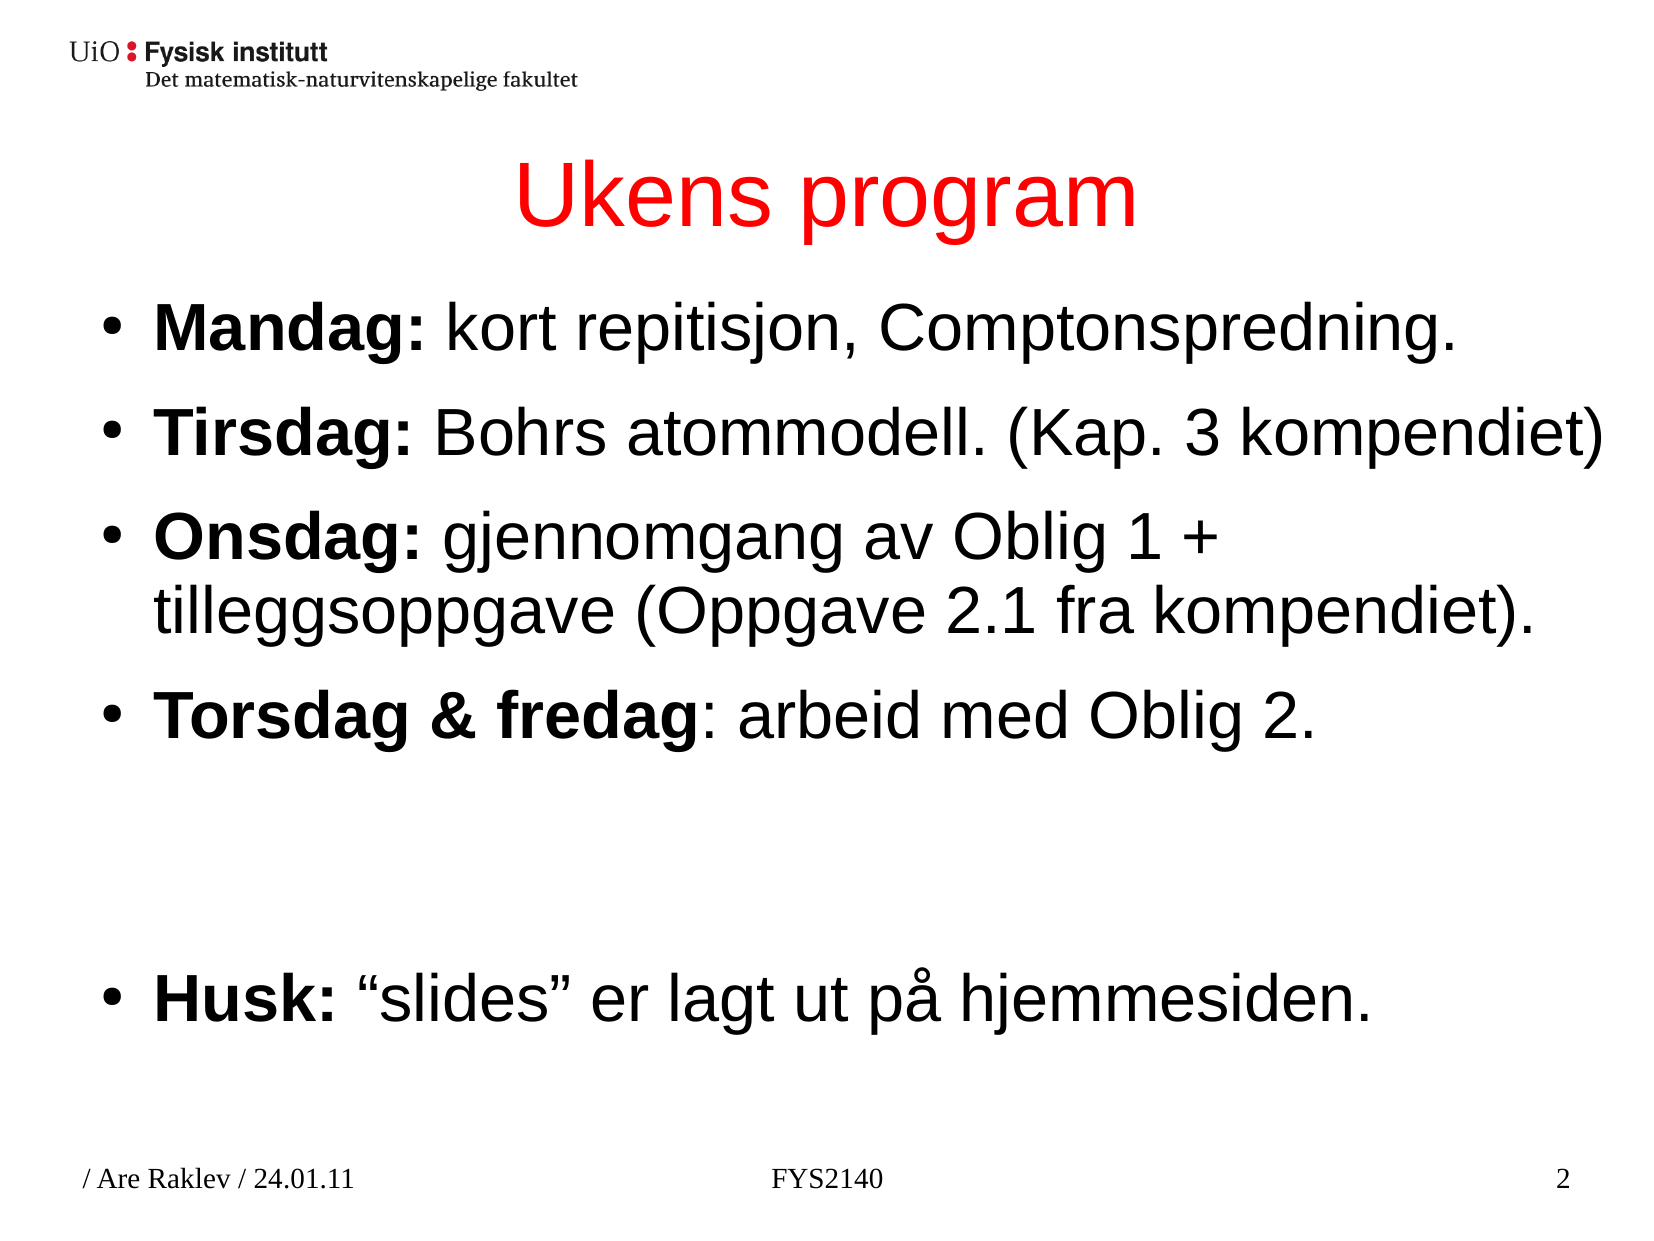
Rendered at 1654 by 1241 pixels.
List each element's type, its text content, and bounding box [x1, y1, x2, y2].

list Mandag: kort repitisjon, Comptonspredning. Tirsdag: Bohrs atommodell. (Kap. 3 kompendiet) Onsdag: gjennomgang av Oblig 1 + tilleggsoppgave (Oppgave 2.1 fra kompendiet). Torsdag & fredag: arbeid med Oblig 2. Husk: “slides” er lagt ut på hjemmesiden. [82, 290, 1613, 1094]
title Ukens program [82, 90, 1571, 290]
picture [68, 37, 581, 93]
